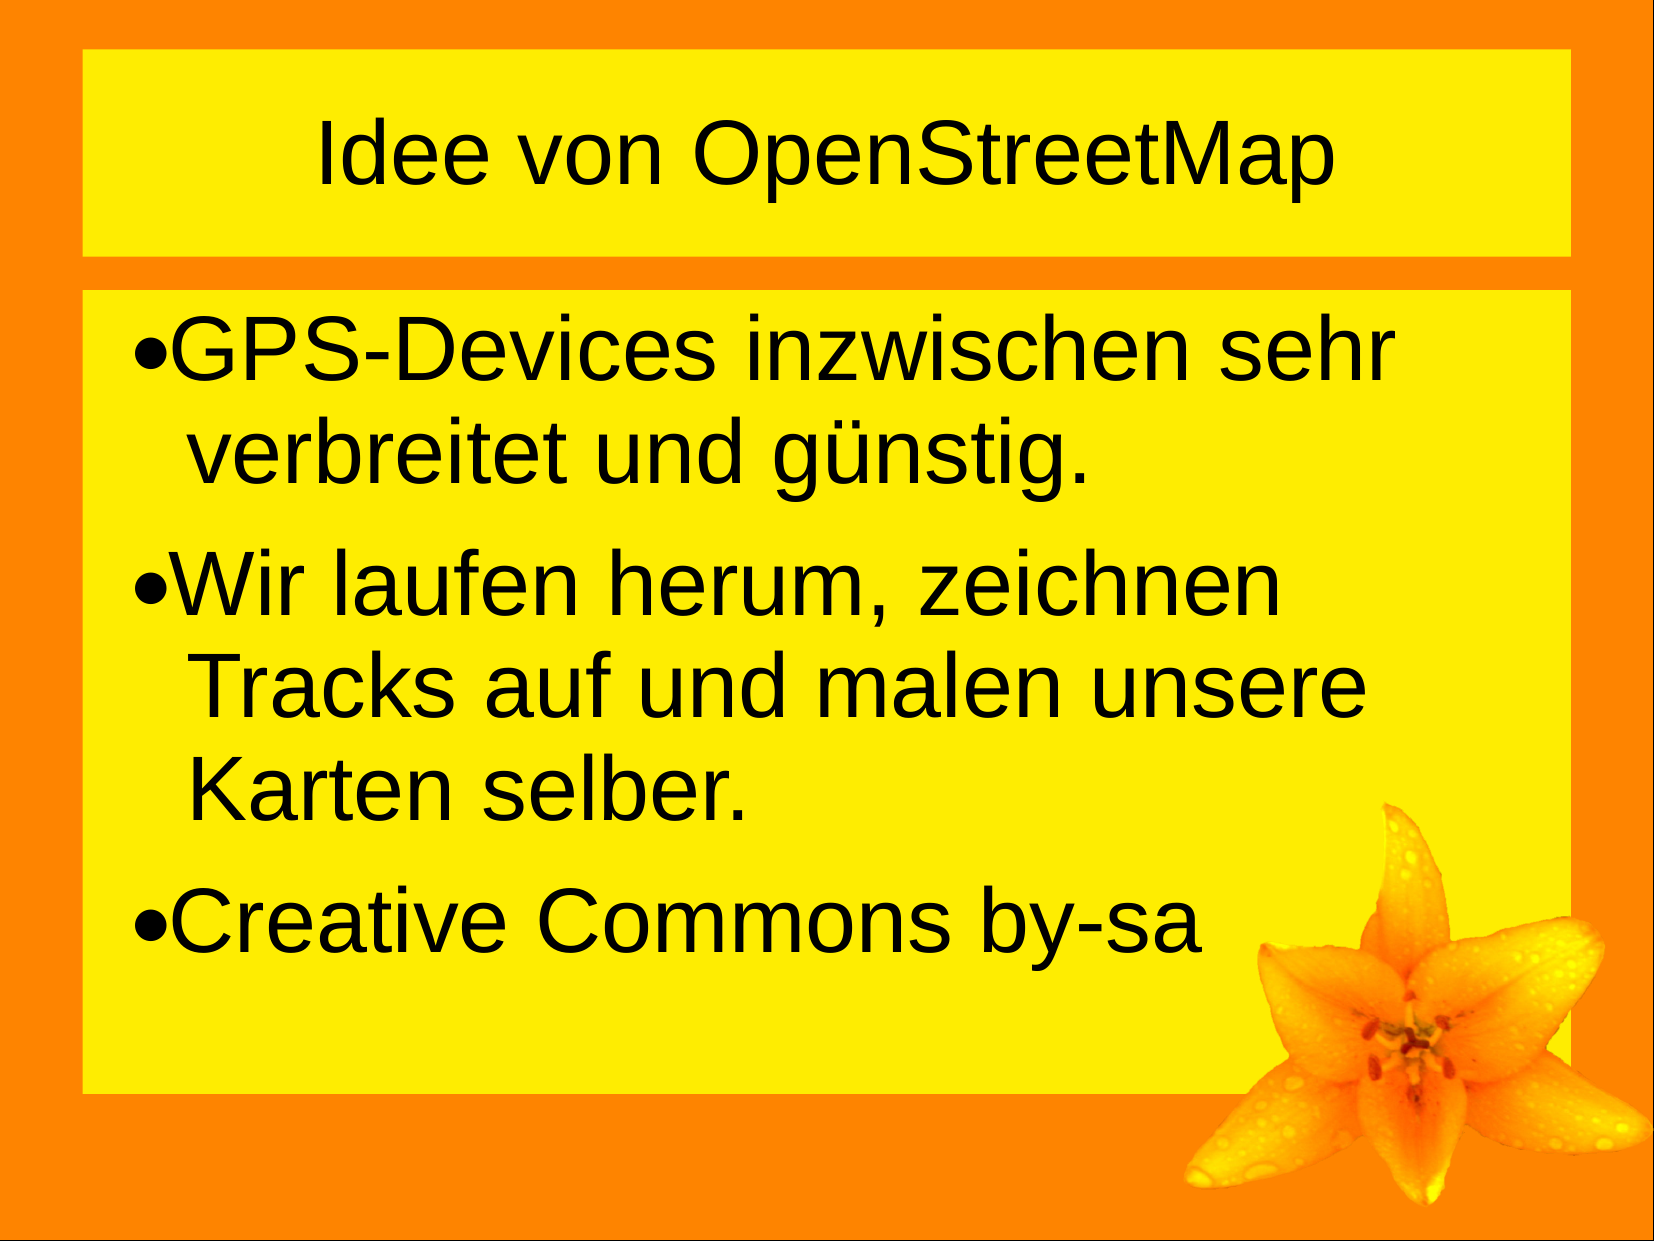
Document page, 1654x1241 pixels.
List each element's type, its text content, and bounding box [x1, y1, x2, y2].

picture [1181, 767, 1654, 1241]
text_box [0, 0, 1654, 1241]
text_box GPS-Devices inzwischen sehr verbreitet und günstig. Wir laufen herum, zeichnen Tracks auf und malen unsere Karten selber. Creative Commons by-sa [82, 290, 1571, 1094]
text_box Idee von OpenStreetMap [82, 49, 1571, 257]
